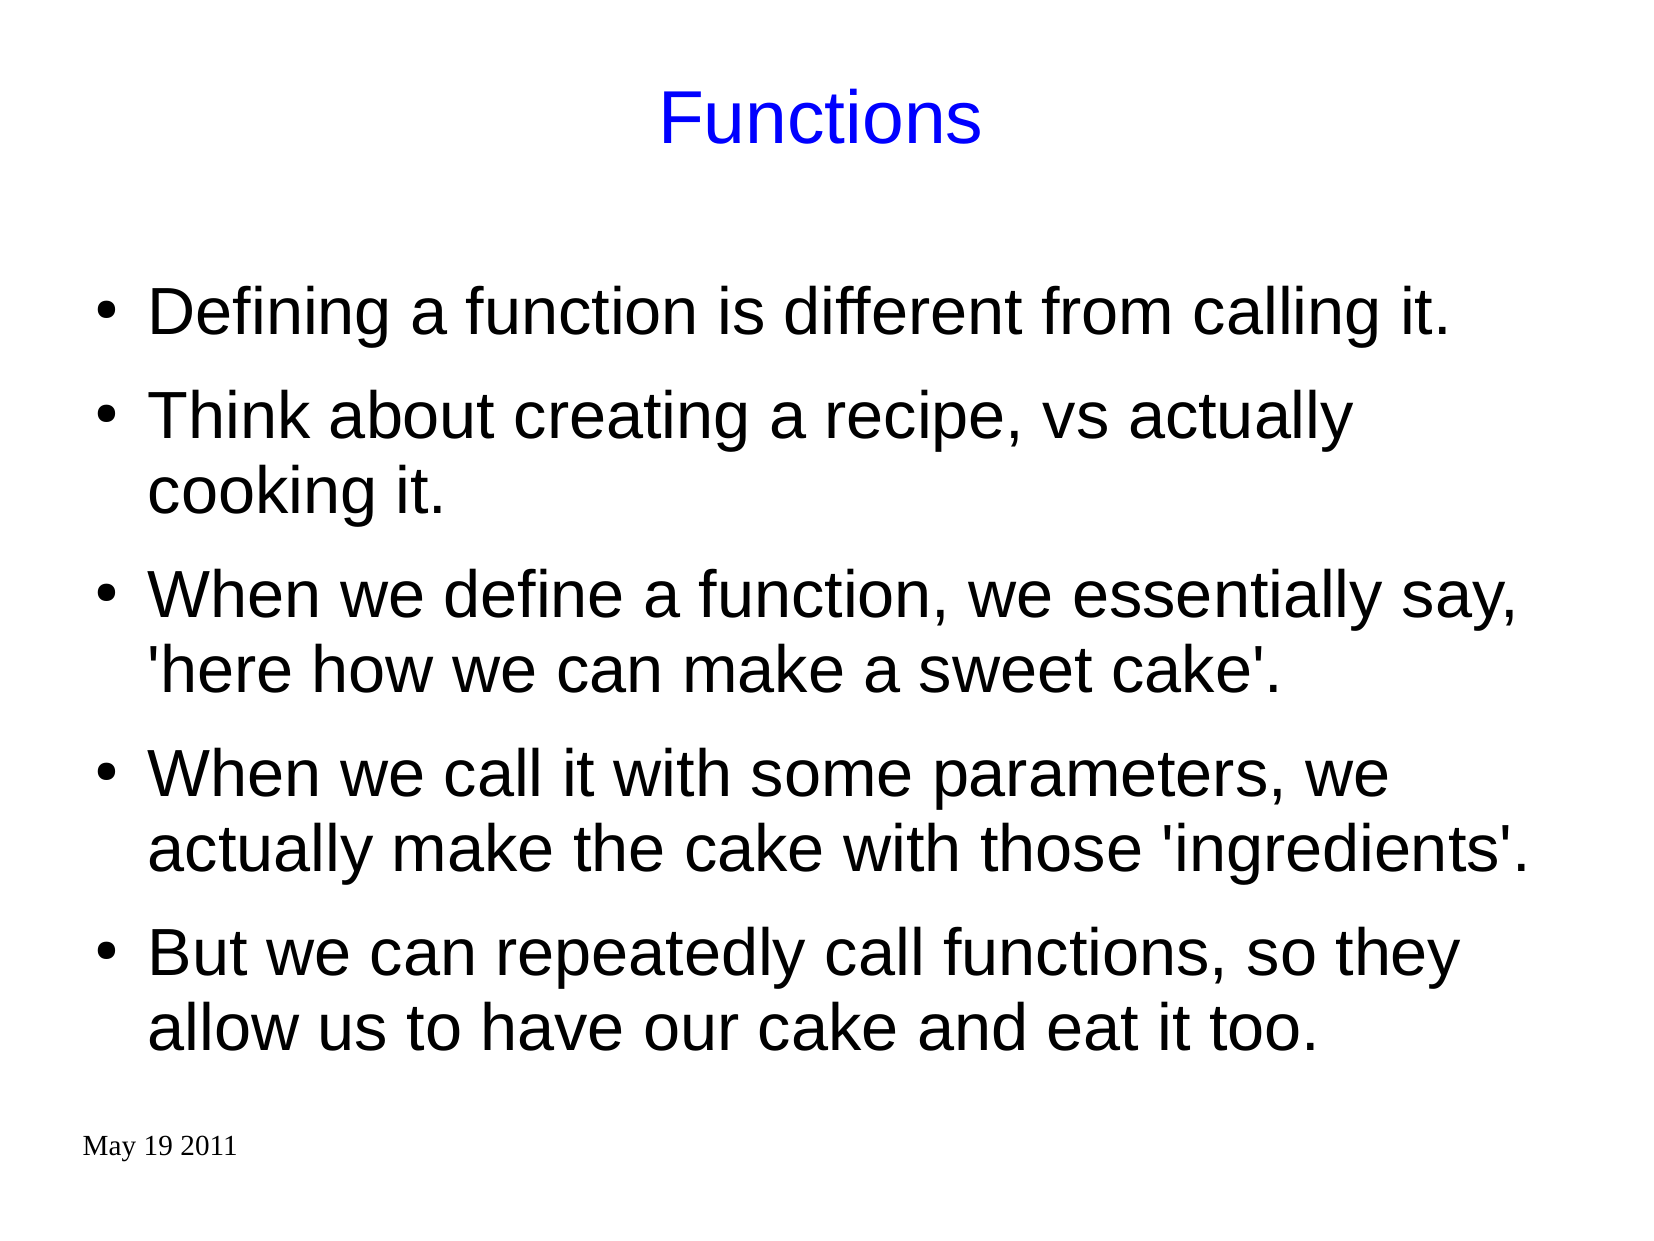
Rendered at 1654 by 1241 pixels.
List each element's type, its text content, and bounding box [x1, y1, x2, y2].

title Functions [76, 58, 1565, 178]
list Defining a function is different from calling it. Think about creating a recipe, vs actually cooking it. When we define a function, we essentially say, 'here how we can make a sweet cake'. When we call it with some parameters, we actually make the cake with those 'ingredients'. But we can repeatedly call functions, so they allow us to have our cake and eat it too. [76, 274, 1565, 1093]
